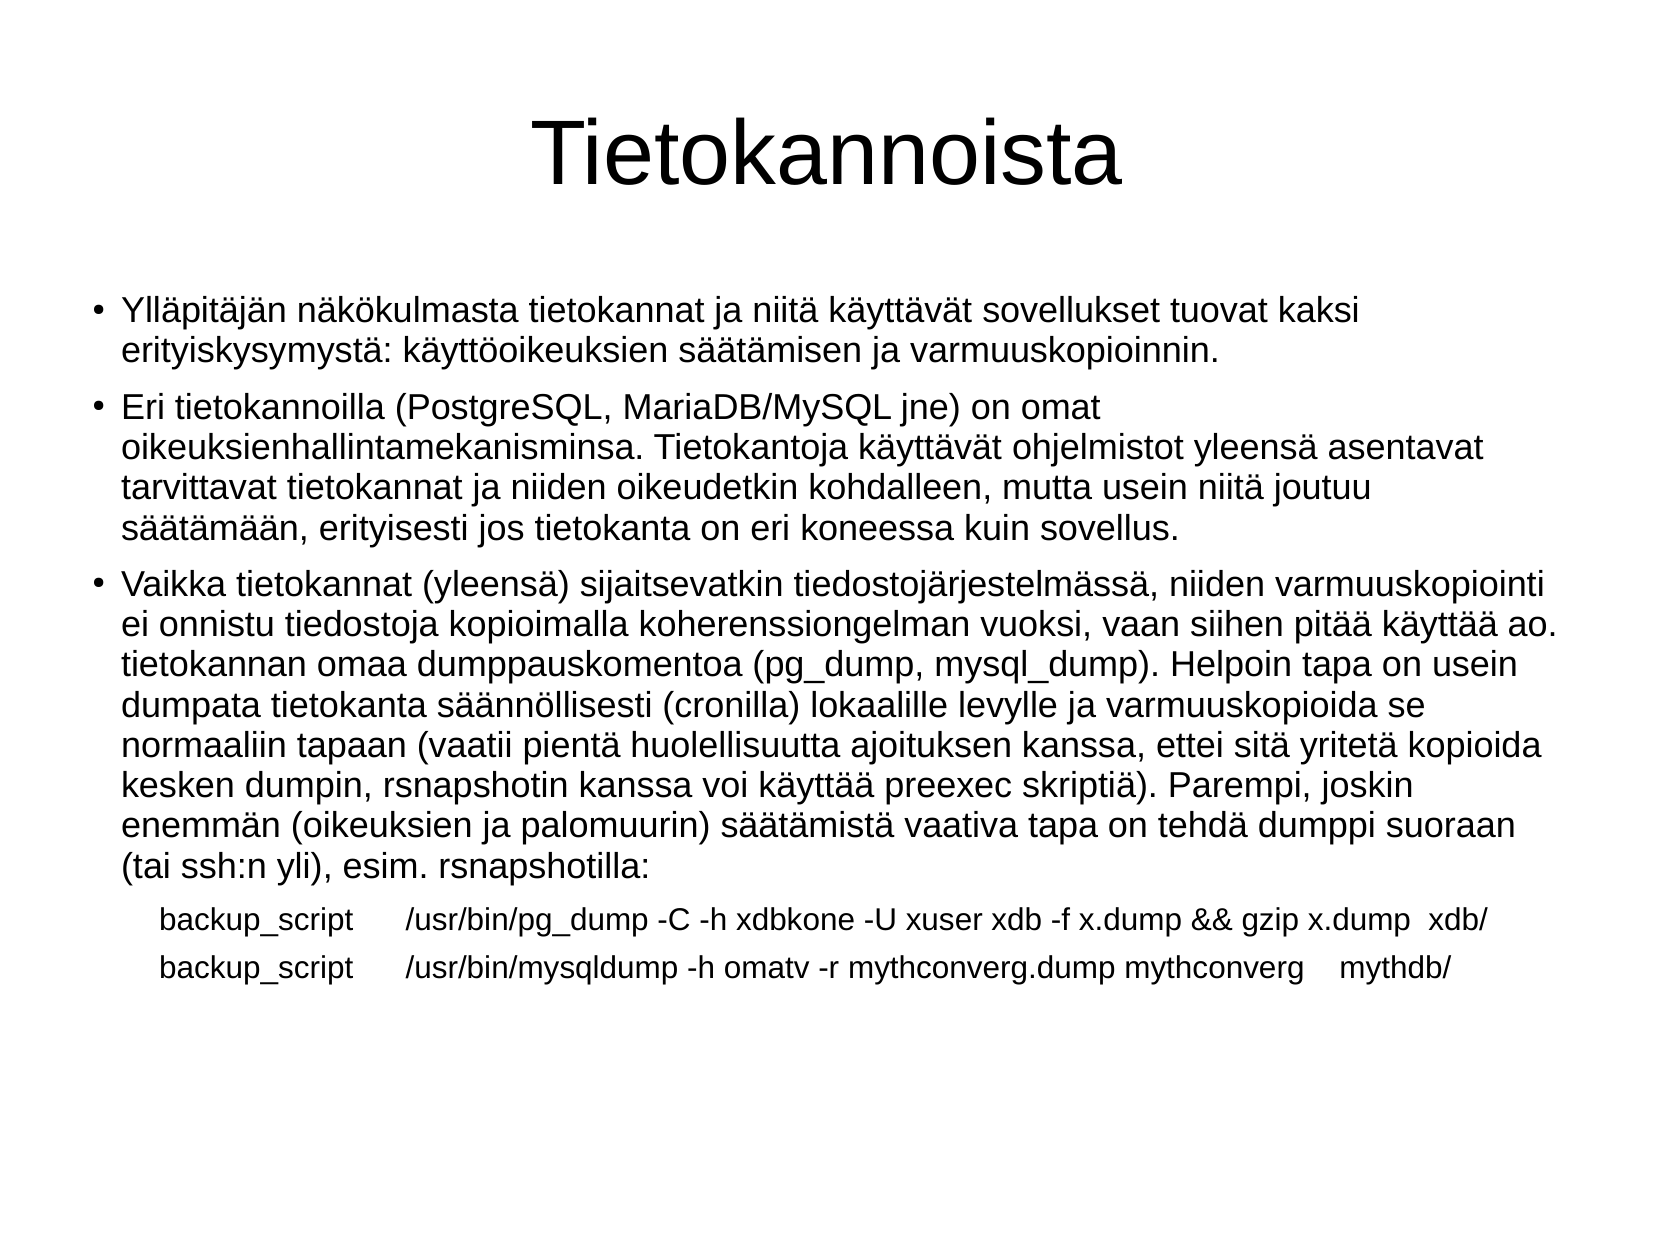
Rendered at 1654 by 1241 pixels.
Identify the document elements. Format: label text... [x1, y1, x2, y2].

list Ylläpitäjän näkökulmasta tietokannat ja niitä käyttävät sovellukset tuovat kaksi erityiskysymystä: käyttöoikeuksien säätämisen ja varmuuskopioinnin. Eri tietokannoilla (PostgreSQL, MariaDB/MySQL jne) on omat oikeuksienhallintamekanisminsa. Tietokantoja käyttävät ohjelmistot yleensä asentavat tarvittavat tietokannat ja niiden oikeudetkin kohdalleen, mutta usein niitä joutuu säätämään, erityisesti jos tietokanta on eri koneessa kuin sovellus. Vaikka tietokannat (yleensä) sijaitsevatkin tiedostojärjestelmässä, niiden varmuuskopiointi ei onnistu tiedostoja kopioimalla koherenssiongelman vuoksi, vaan siihen pitää käyttää ao. tietokannan omaa dumppauskomentoa (pg_dump, mysql_dump). Helpoin tapa on usein dumpata tietokanta säännöllisesti (cronilla) lokaalille levylle ja varmuuskopioida se normaaliin tapaan (vaatii pientä huolellisuutta ajoituksen kanssa, ettei sitä yritetä kopioida kesken dumpin, rsnapshotin kanssa voi käyttää preexec skriptiä). Parempi, joskin enemmän (oikeuksien ja palomuurin) säätämistä vaativa tapa on tehdä dumppi suoraan (tai ssh:n yli), esim. rsnapshotilla: backup_script /usr/bin/pg_dump -C -h xdbkone -U xuser xdb -f x.dump && gzip x.dump xdb/ backup_script /usr/bin/mysqldump -h omatv -r mythconverg.dump mythconverg mythdb/ [82, 290, 1571, 1010]
title Tietokannoista [82, 49, 1571, 257]
